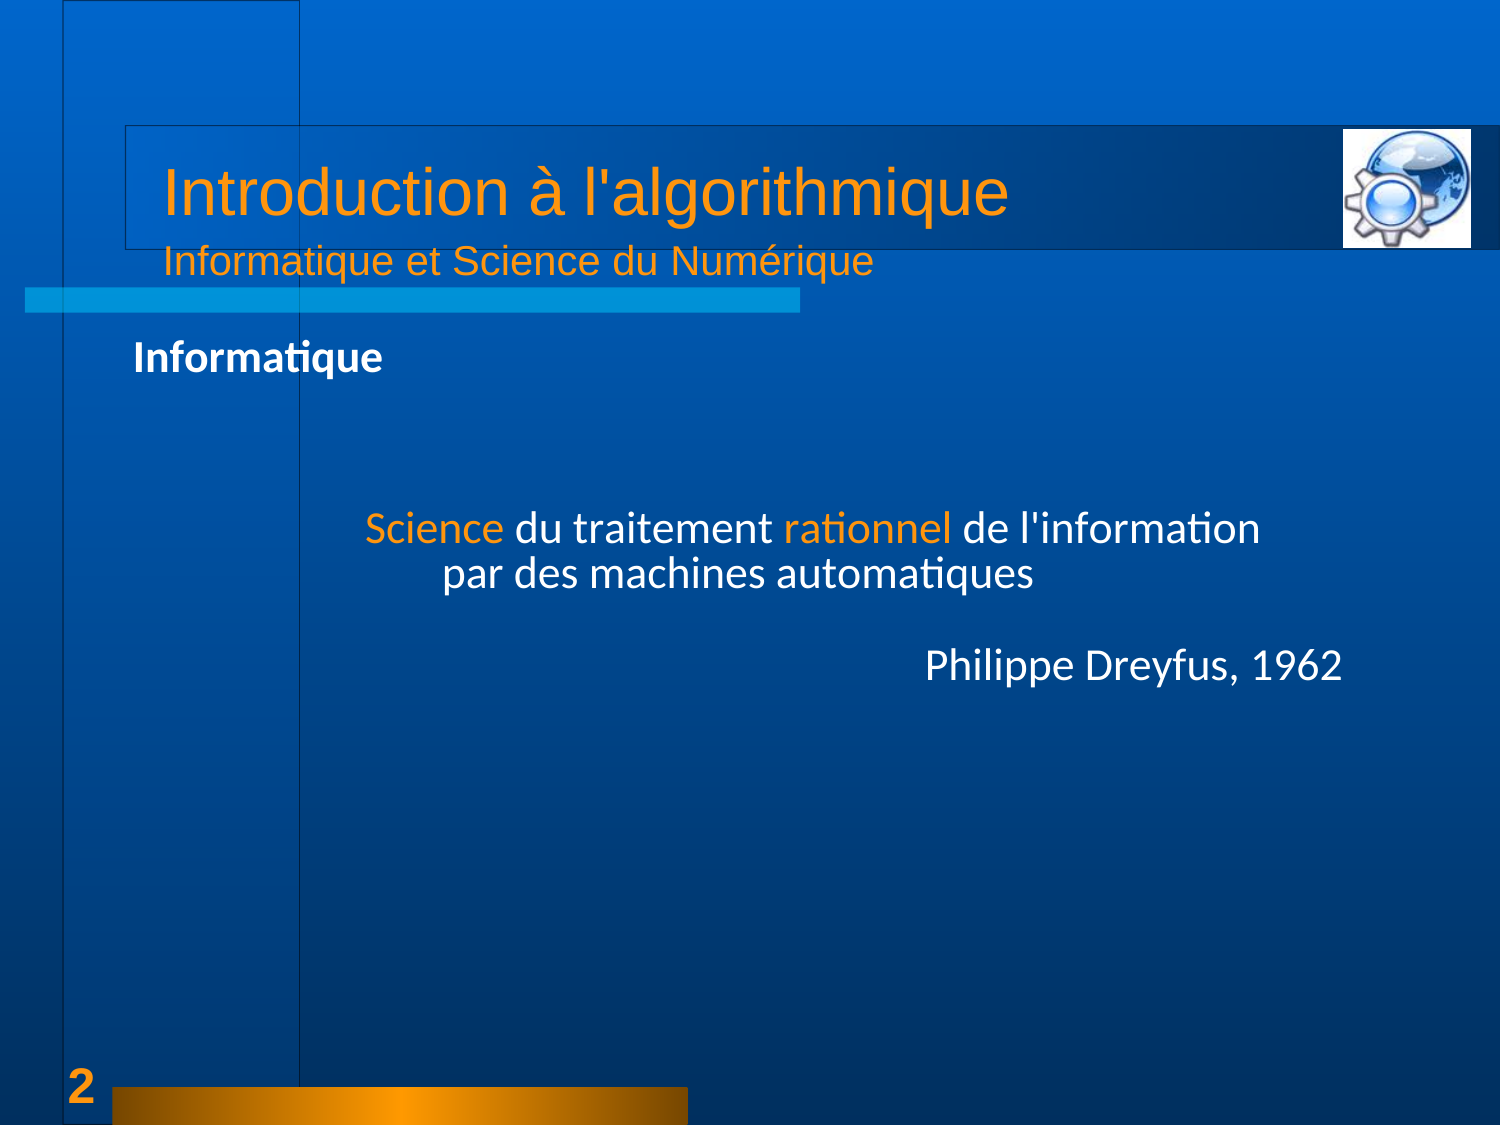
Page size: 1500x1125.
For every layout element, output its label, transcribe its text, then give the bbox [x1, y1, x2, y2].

text_box Informatique Science du traitement rationnel de l'information par des machines automatiques Philippe Dreyfus, 1962 [118, 330, 1359, 1008]
picture [1343, 129, 1471, 248]
